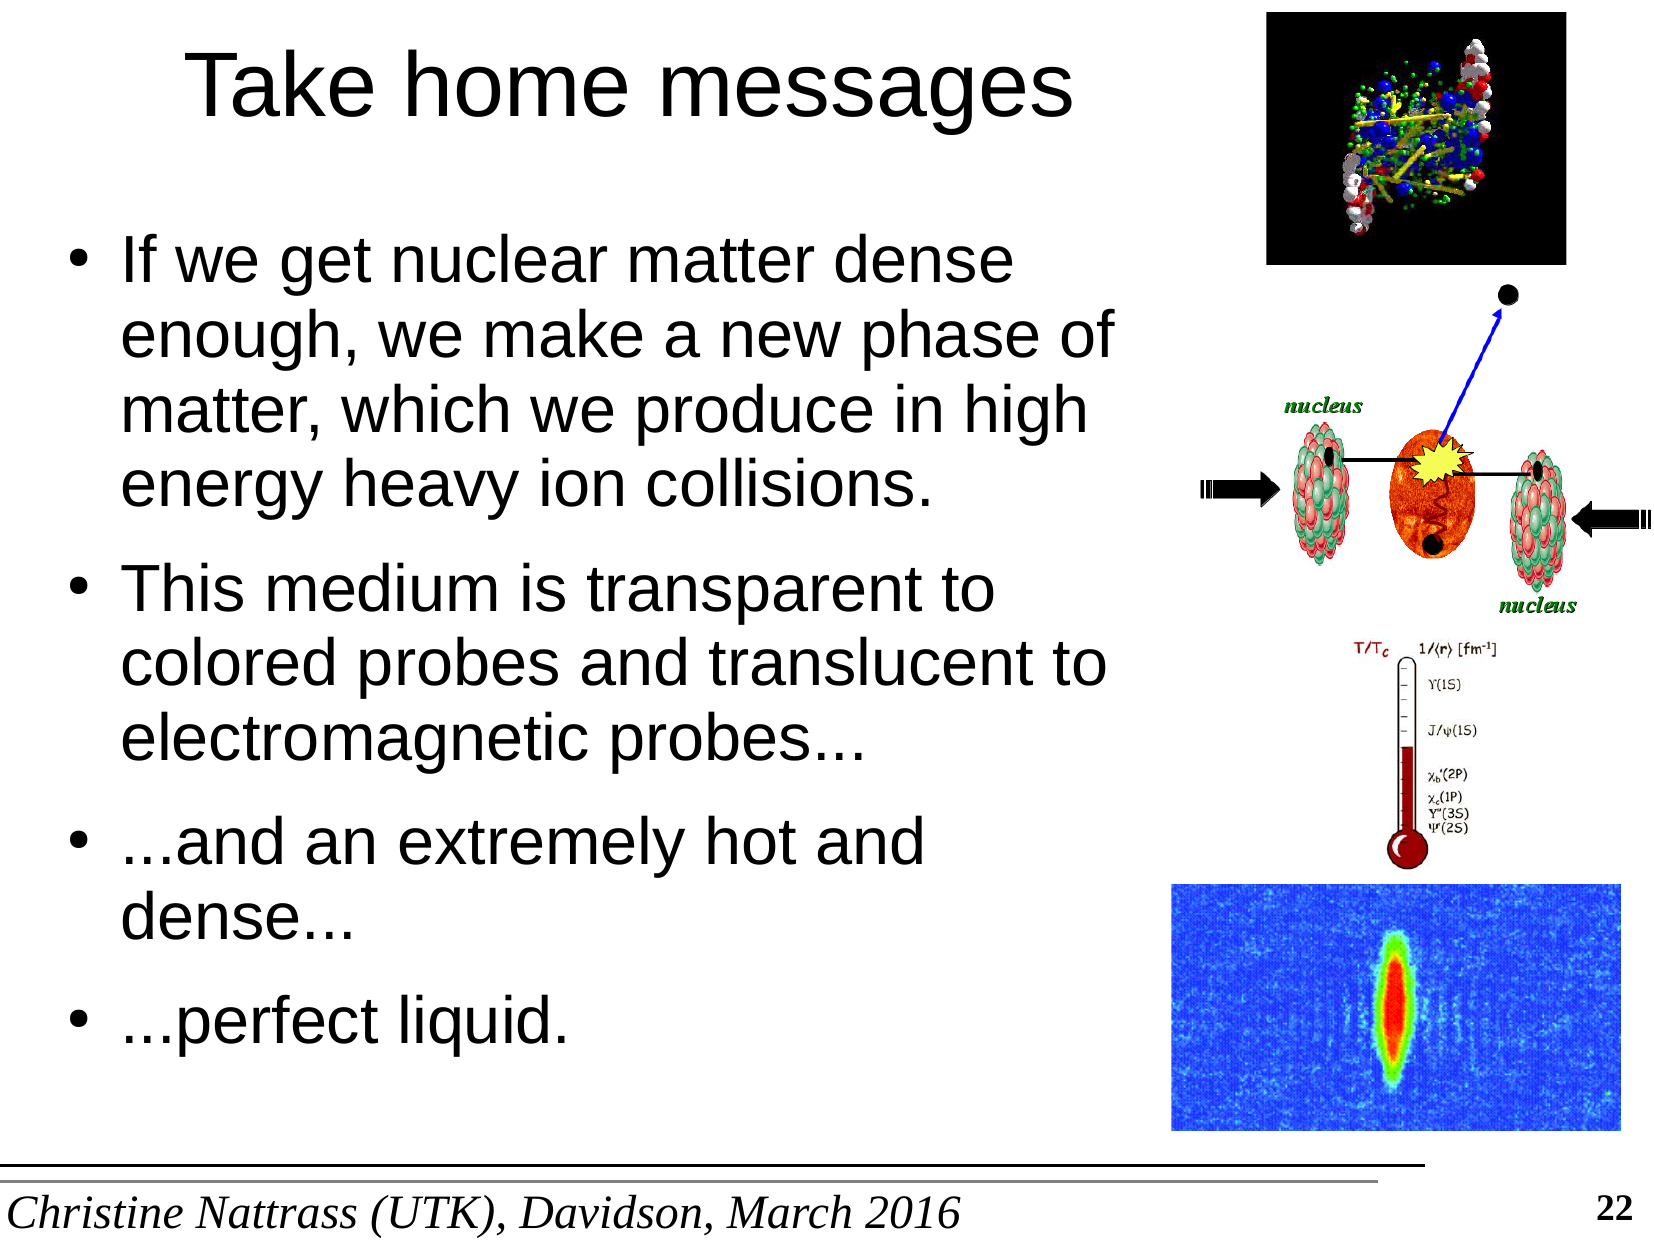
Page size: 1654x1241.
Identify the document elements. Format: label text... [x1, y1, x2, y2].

title Take home messages [15, 19, 1246, 151]
picture [1266, 12, 1567, 265]
picture [1200, 284, 1651, 637]
list If we get nuclear matter dense enough, we make a new phase of matter, which we produce in high energy heavy ion collisions. This medium is transparent to colored probes and translucent to electromagnetic probes... ...and an extremely hot and dense... ...perfect liquid. [49, 221, 1156, 1126]
text_box [1170, 885, 1621, 1132]
picture [1350, 638, 1501, 871]
